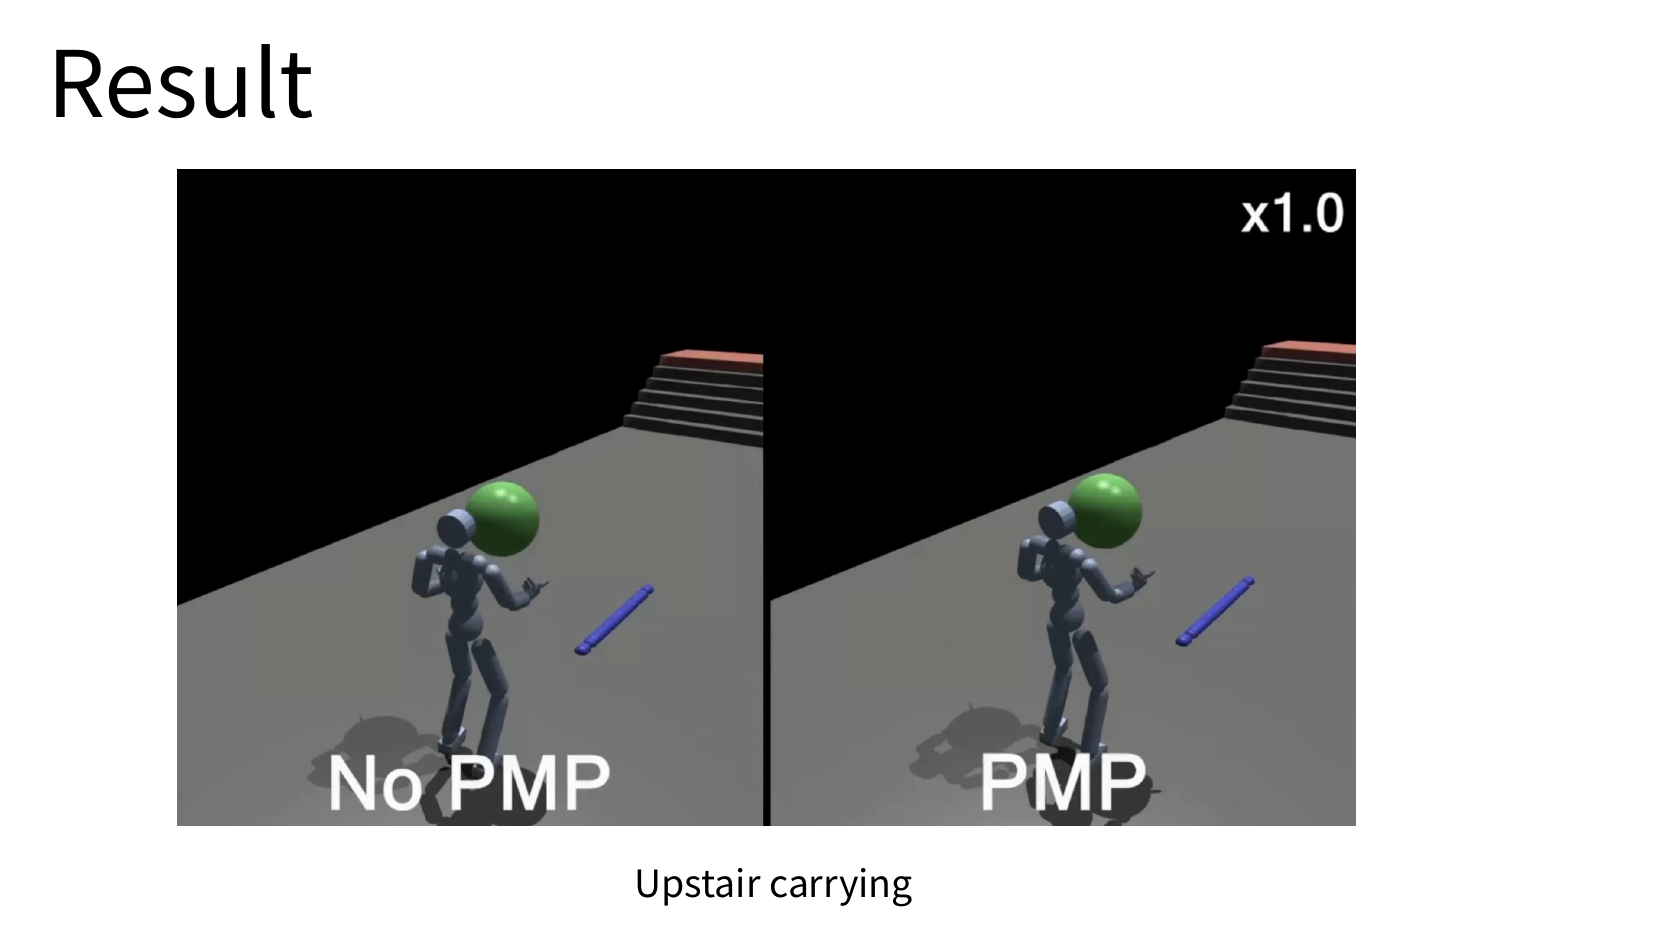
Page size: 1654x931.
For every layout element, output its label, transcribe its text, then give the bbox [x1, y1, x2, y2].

text_box Upstair carrying [620, 846, 929, 916]
title Result [47, 0, 1536, 156]
text_box [177, 168, 1357, 827]
